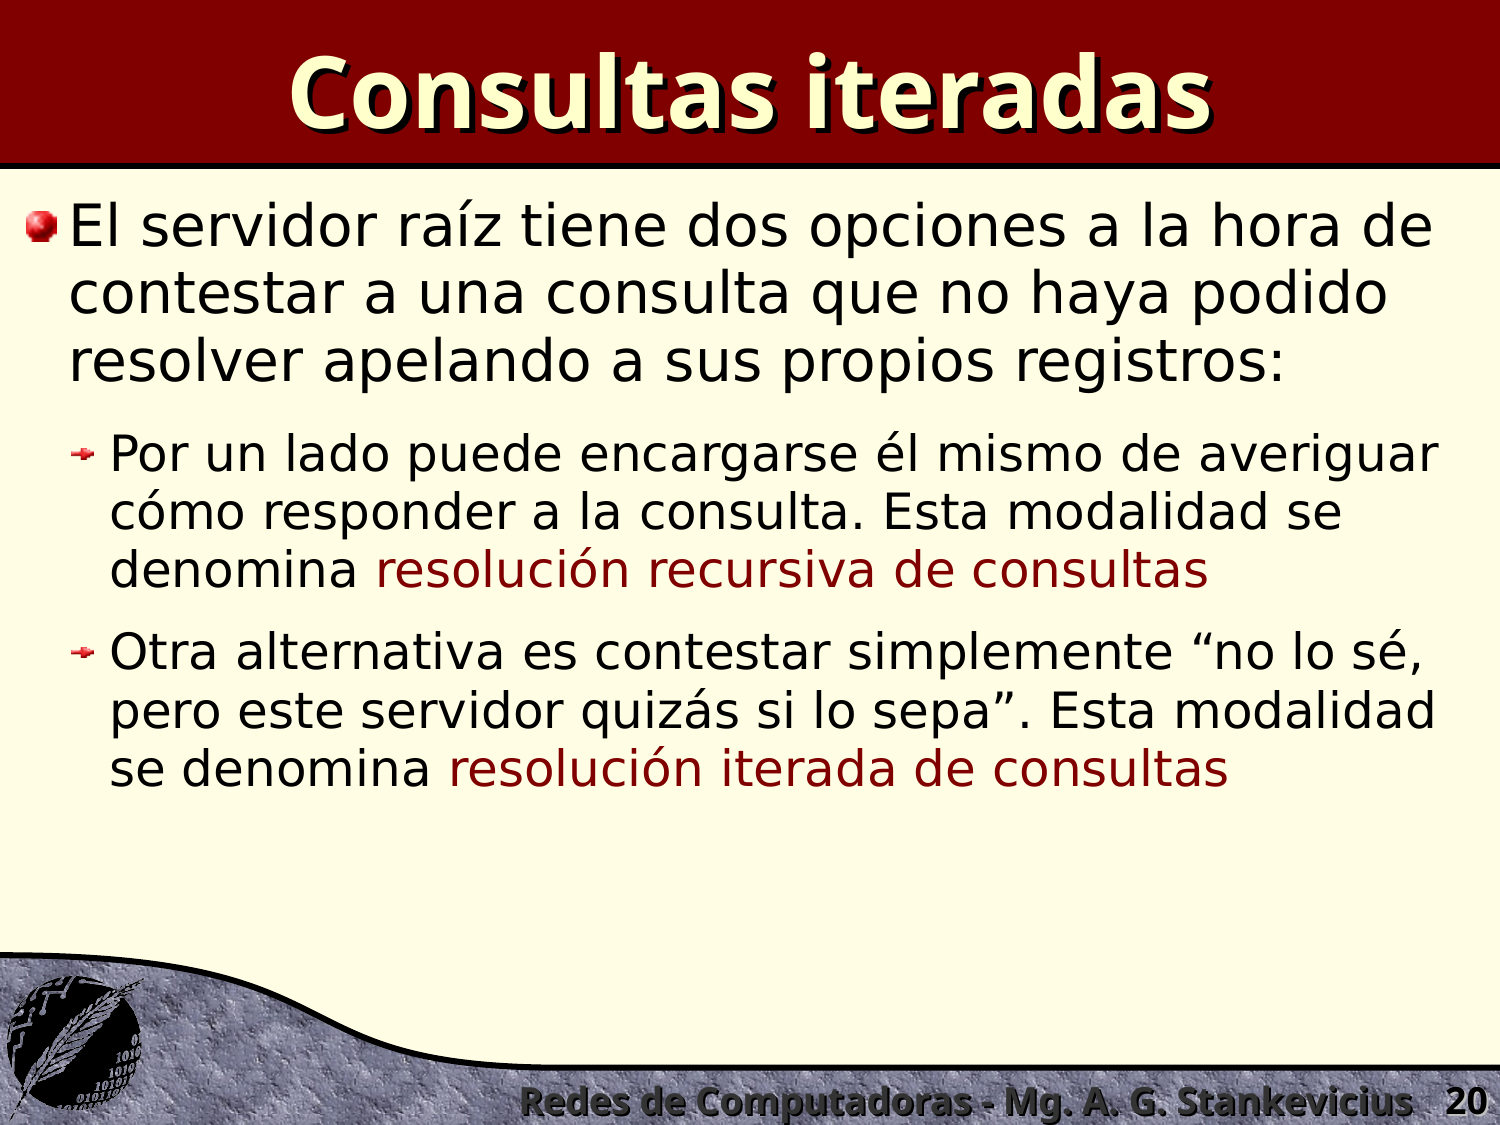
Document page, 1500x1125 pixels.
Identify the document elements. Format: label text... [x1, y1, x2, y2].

title Consultas iteradas [15, 5, 1485, 160]
list El servidor raíz tiene dos opciones a la hora de contestar a una consulta que no haya podido resolver apelando a sus propios registros: Por un lado puede encargarse él mismo de averiguar cómo responder a la consulta. Esta modalidad se denomina resolución recursiva de consultas Otra alternativa es contestar simplemente “no lo sé, pero este servidor quizás si lo sepa”. Esta modalidad se denomina resolución iterada de consultas [11, 192, 1486, 921]
picture [0, 959, 1500, 1125]
picture [1047, 1100, 1054, 1110]
picture [790, 1100, 795, 1110]
